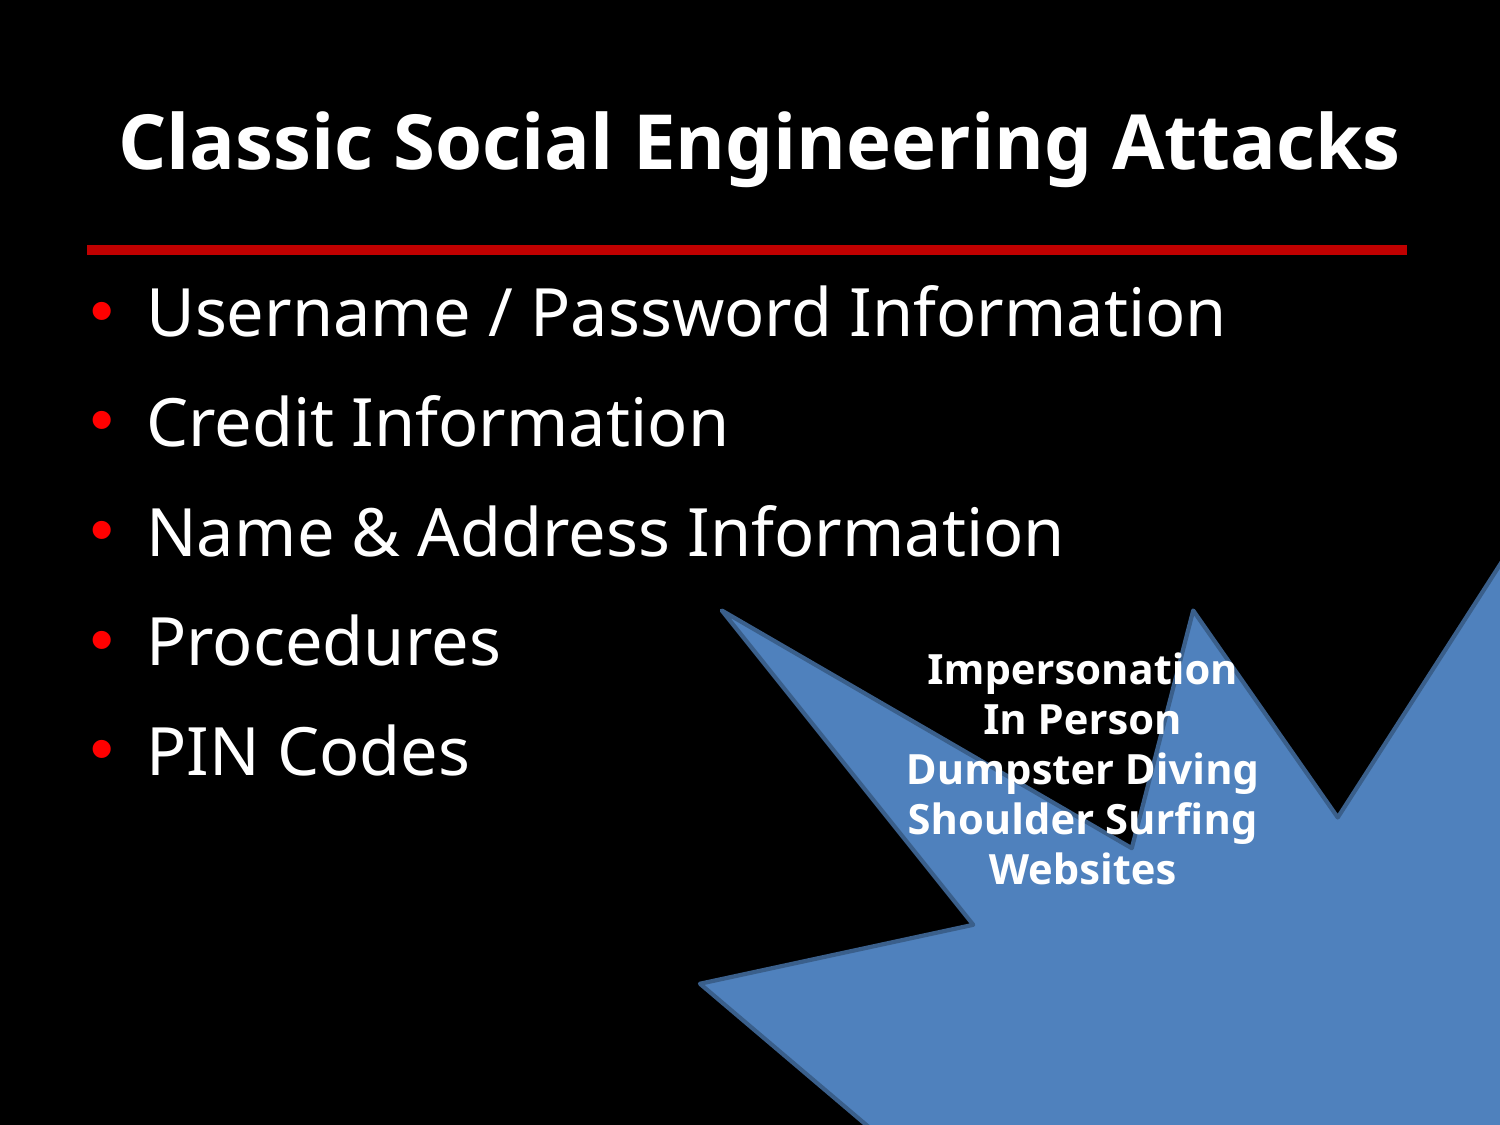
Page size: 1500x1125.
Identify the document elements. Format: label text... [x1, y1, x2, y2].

list Username / Password Information Credit Information Name & Address Information Procedures PIN Codes [75, 262, 1425, 1005]
title Classic Social Engineering Attacks [75, 45, 1425, 233]
text_box Impersonation In Person Dumpster Diving Shoulder Surfing Websites [699, 564, 1500, 1125]
